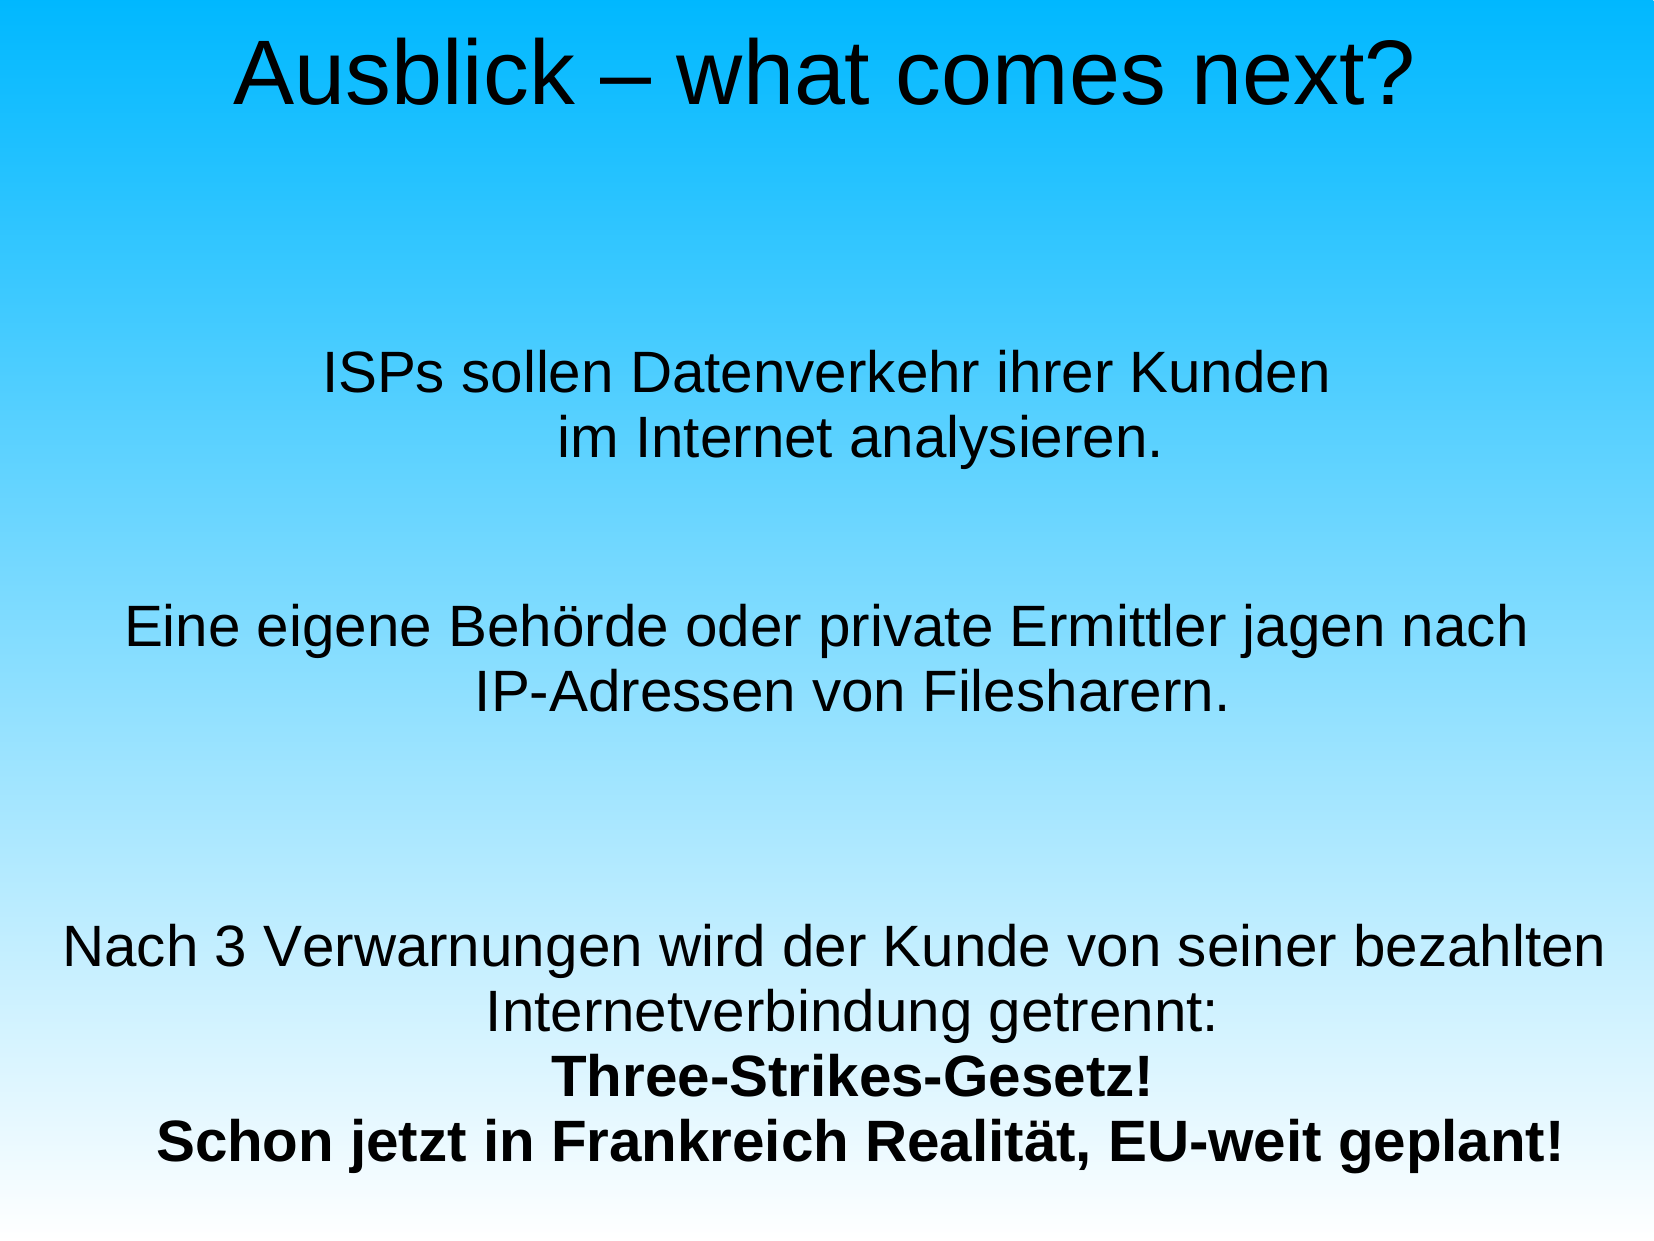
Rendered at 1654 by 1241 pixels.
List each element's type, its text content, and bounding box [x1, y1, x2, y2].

title Ausblick – what comes next? [82, 0, 1569, 183]
list ISPs sollen Datenverkehr ihrer Kunden im Internet analysieren. Eine eigene Behörde oder private Ermittler jagen nach IP-Adressen von Filesharern. Nach 3 Verwarnungen wird der Kunde von seiner bezahlten Internetverbindung getrennt: Three-Strikes-Gesetz! Schon jetzt in Frankreich Realität, EU-weit geplant! [0, 339, 1654, 1241]
